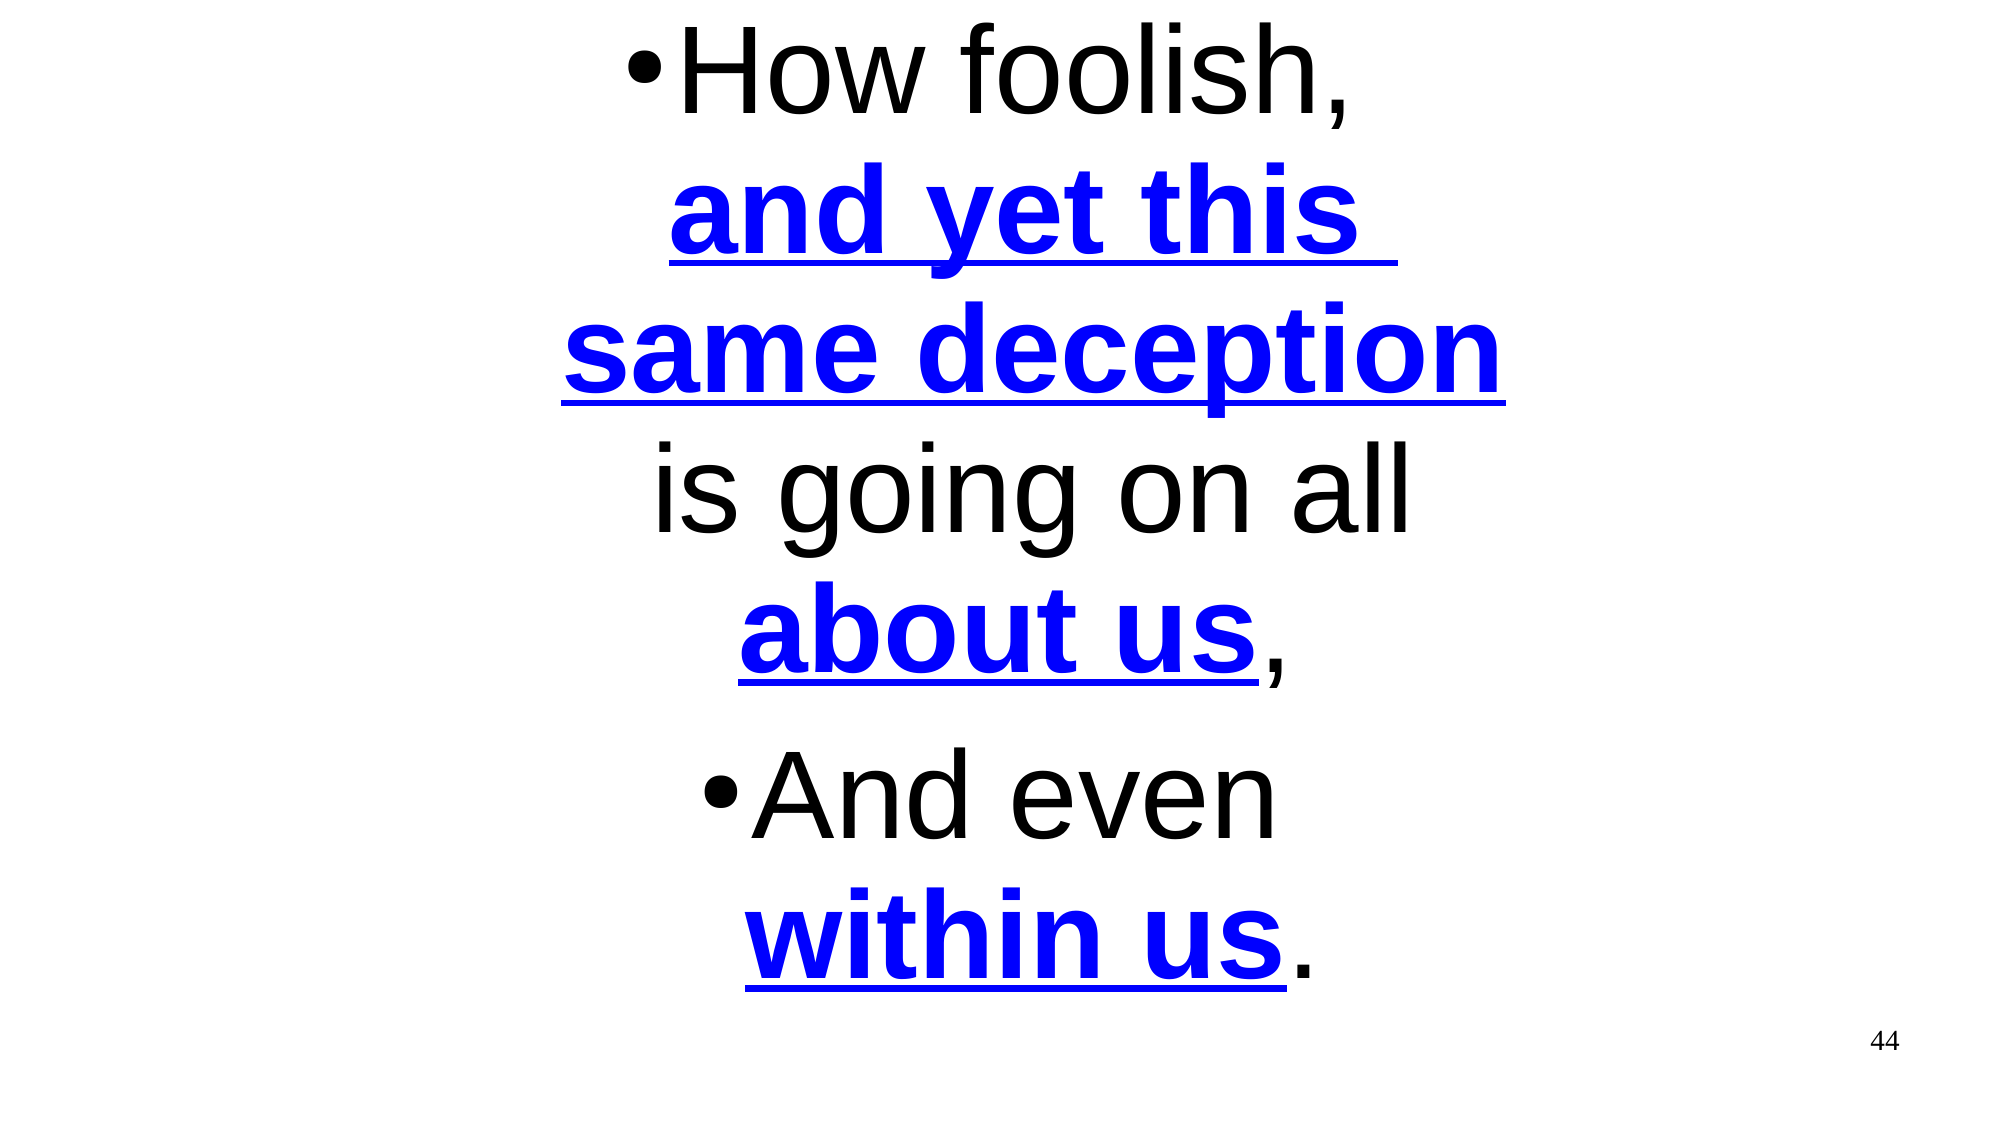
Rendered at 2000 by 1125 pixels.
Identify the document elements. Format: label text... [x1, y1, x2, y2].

list How foolish, and yet this same deception is going on all about us, And even within us. [0, 0, 1996, 1123]
